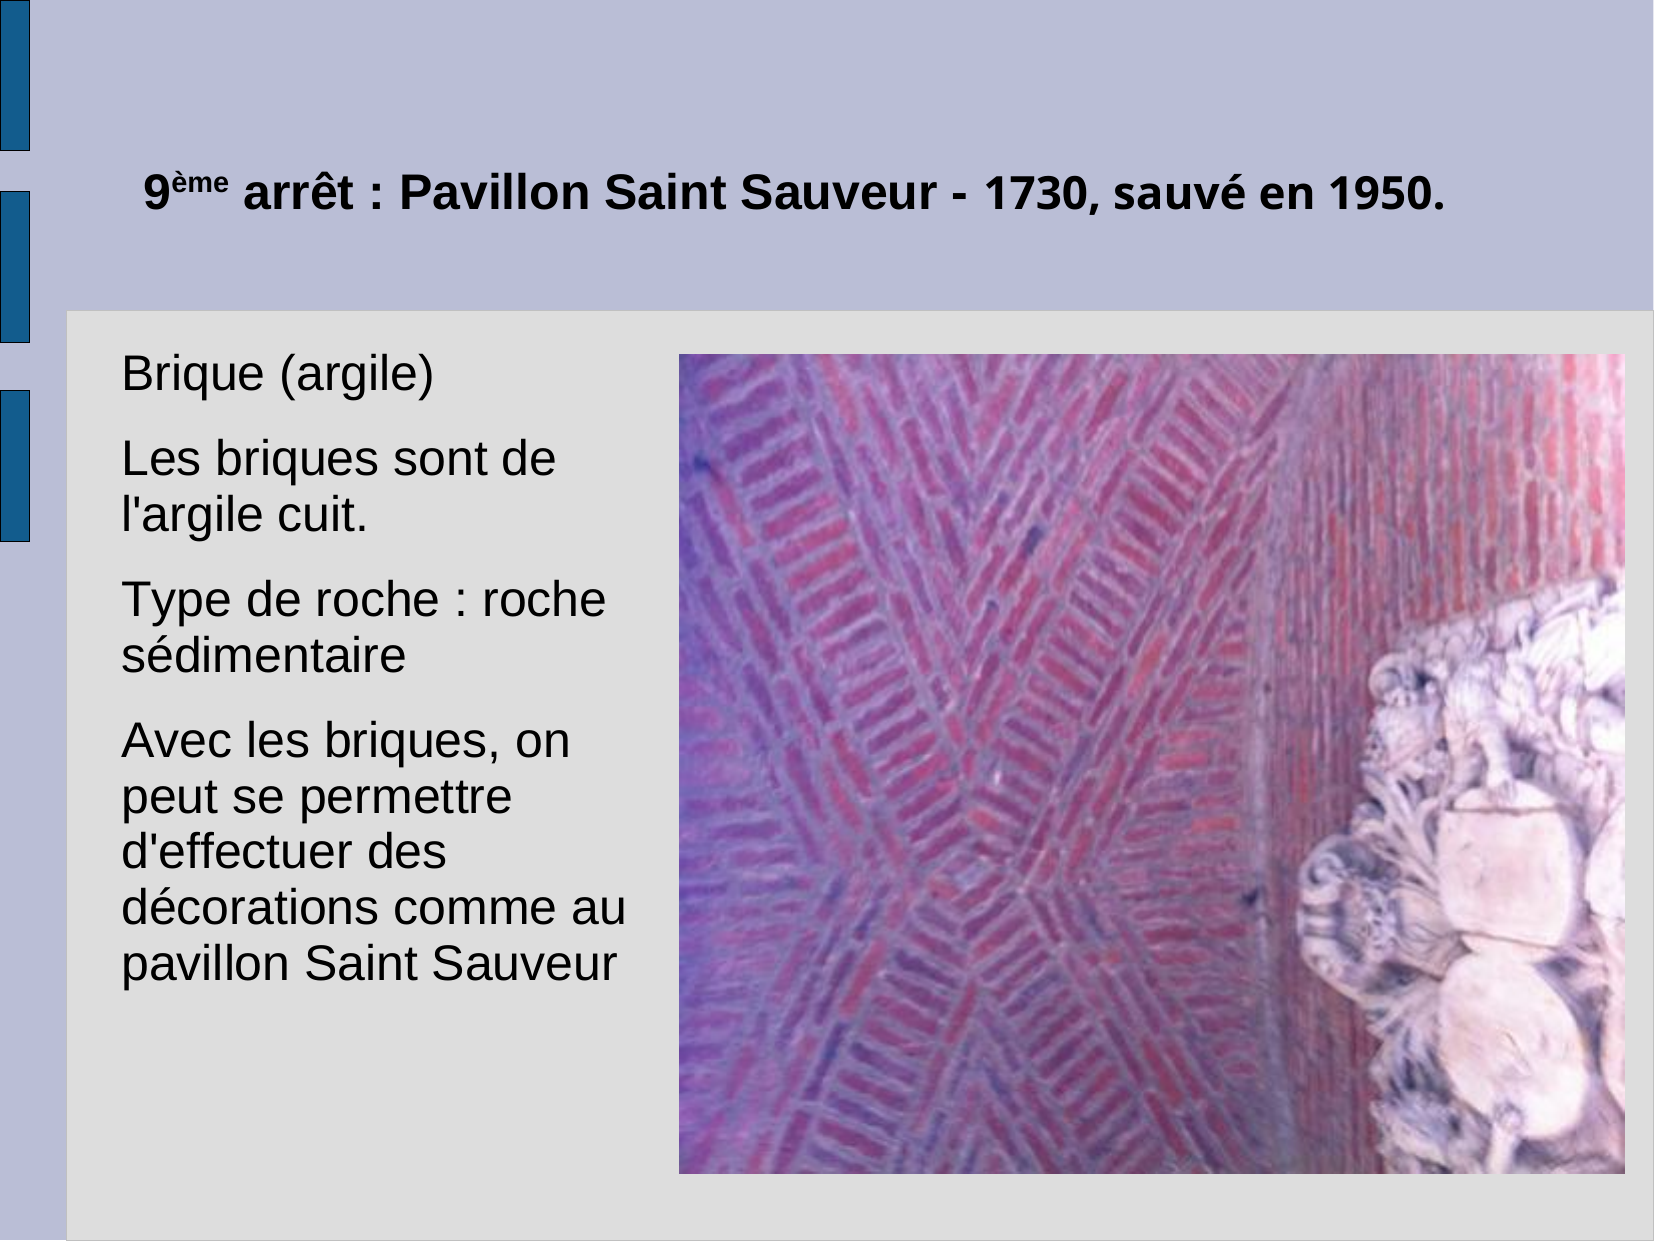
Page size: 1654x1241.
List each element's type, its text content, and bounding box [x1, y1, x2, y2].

title 9ème arrêt : Pavillon Saint Sauveur - 1730, sauvé en 1950. [88, 88, 1501, 296]
picture [679, 354, 1625, 1174]
list Brique (argile) Les briques sont de l'argile cuit. Type de roche : roche sédimentaire Avec les briques, on peut se permettre d'effectuer des décorations comme au pavillon Saint Sauveur [121, 344, 680, 1127]
